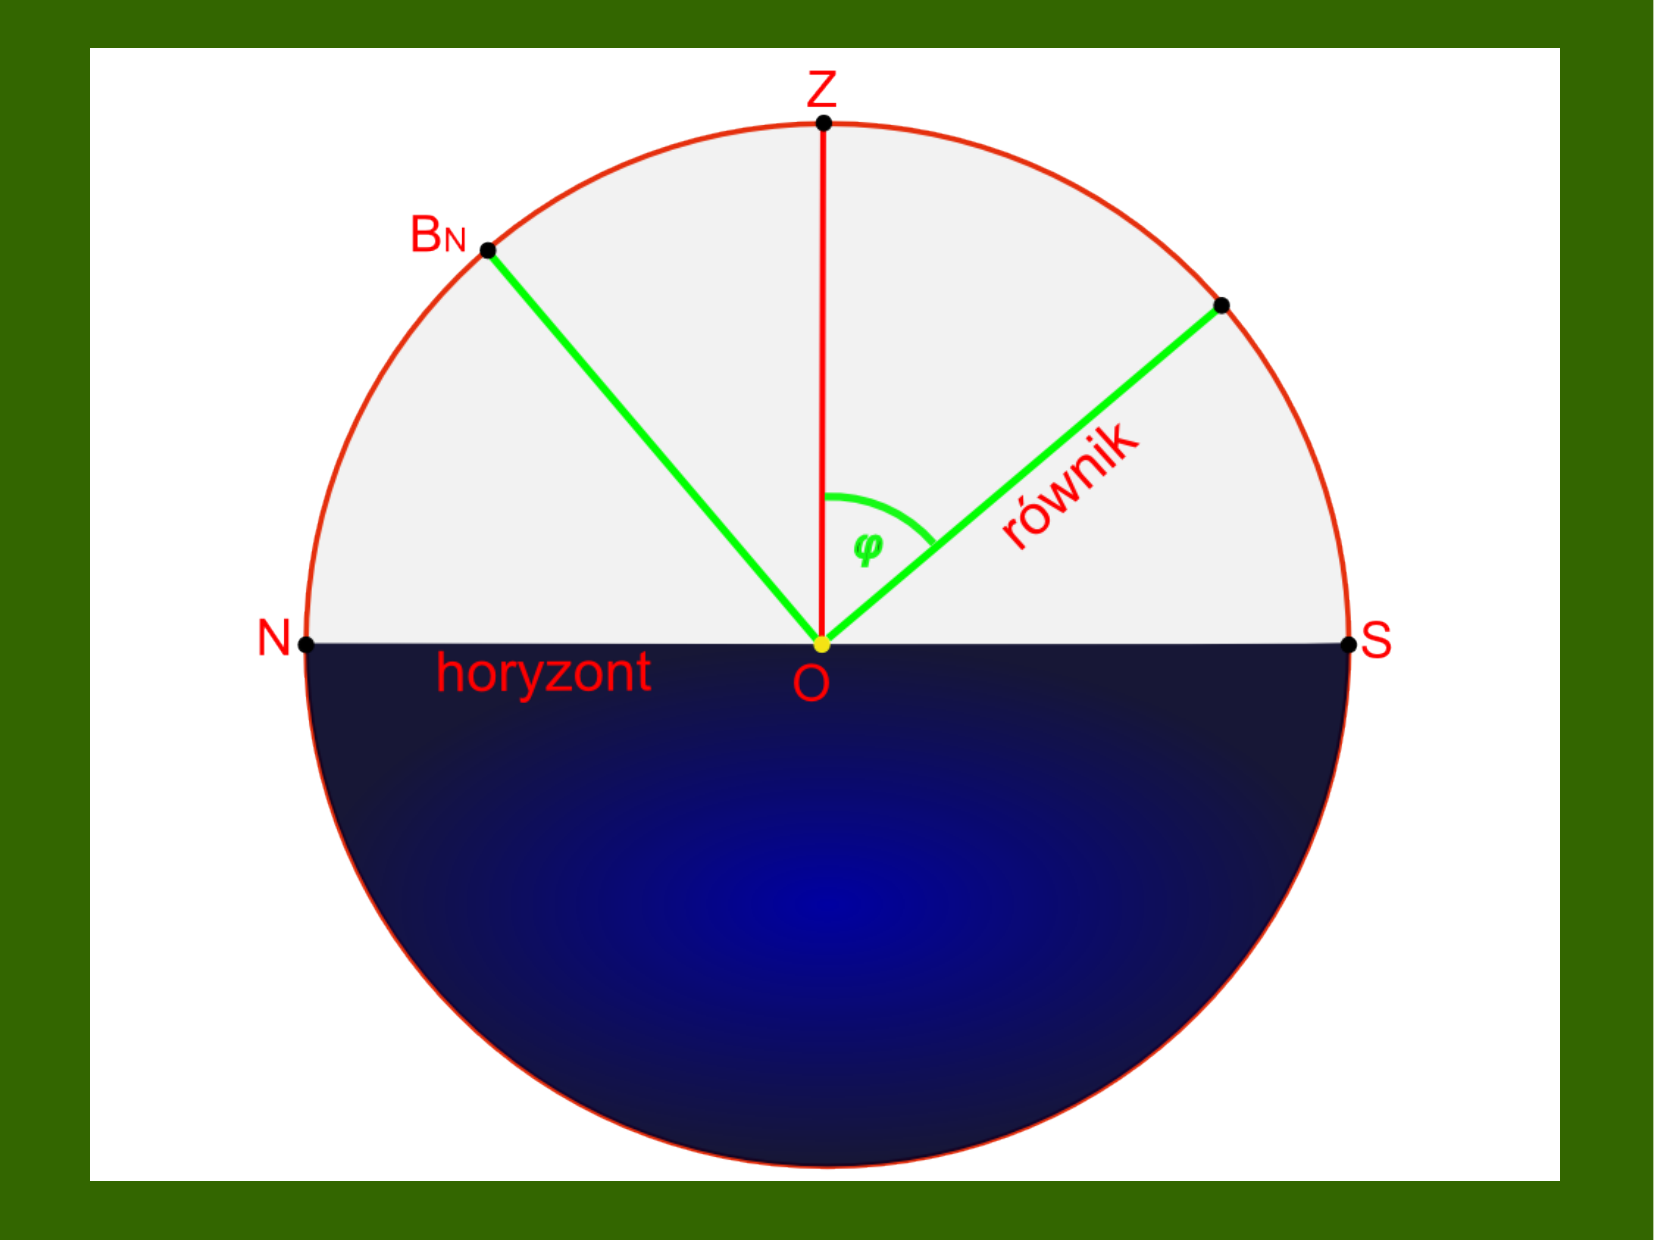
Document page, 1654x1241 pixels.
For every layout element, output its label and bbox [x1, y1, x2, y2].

picture [90, 47, 1560, 1181]
